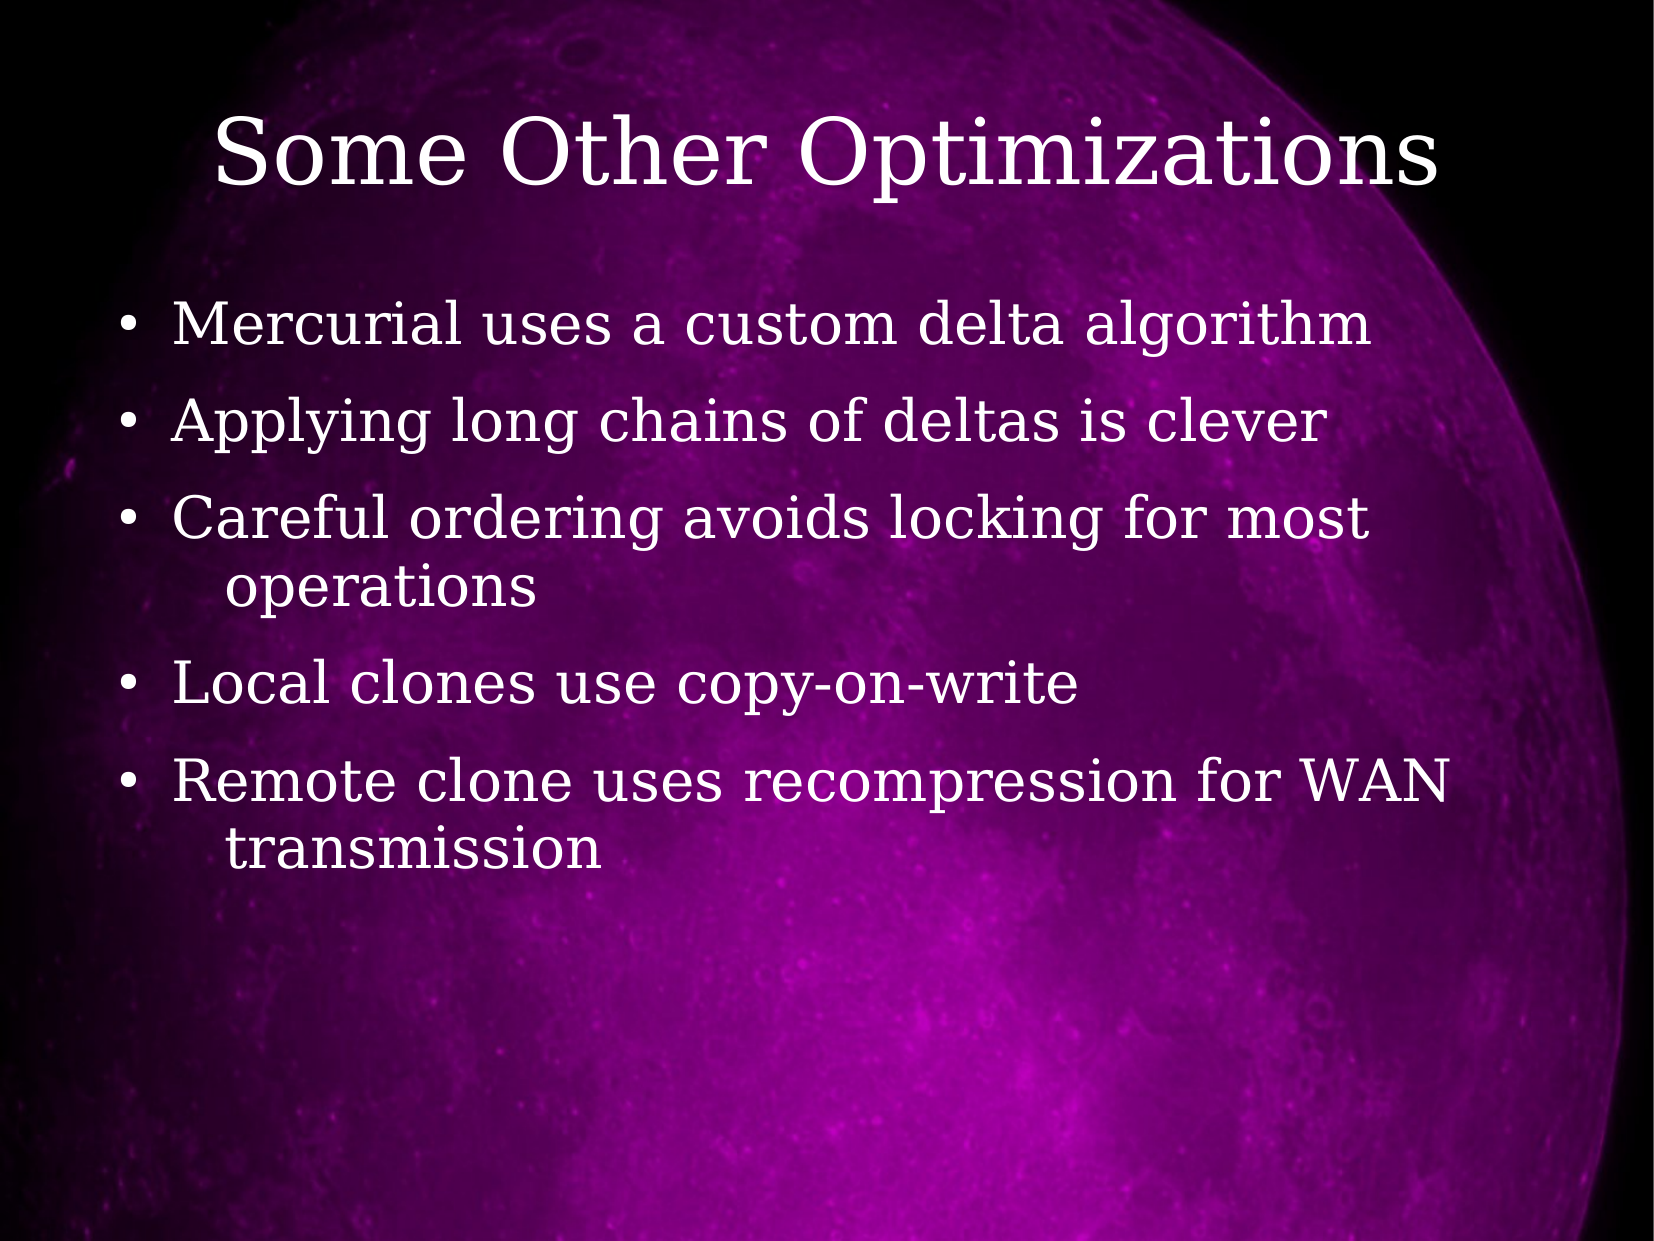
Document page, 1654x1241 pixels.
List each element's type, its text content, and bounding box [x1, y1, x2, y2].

list Mercurial uses a custom delta algorithm Applying long chains of deltas is clever Careful ordering avoids locking for most operations Local clones use copy-on-write Remote clone uses recompression for WAN transmission [82, 290, 1571, 1109]
picture [0, 0, 1654, 1241]
title Some Other Optimizations [82, 49, 1571, 257]
